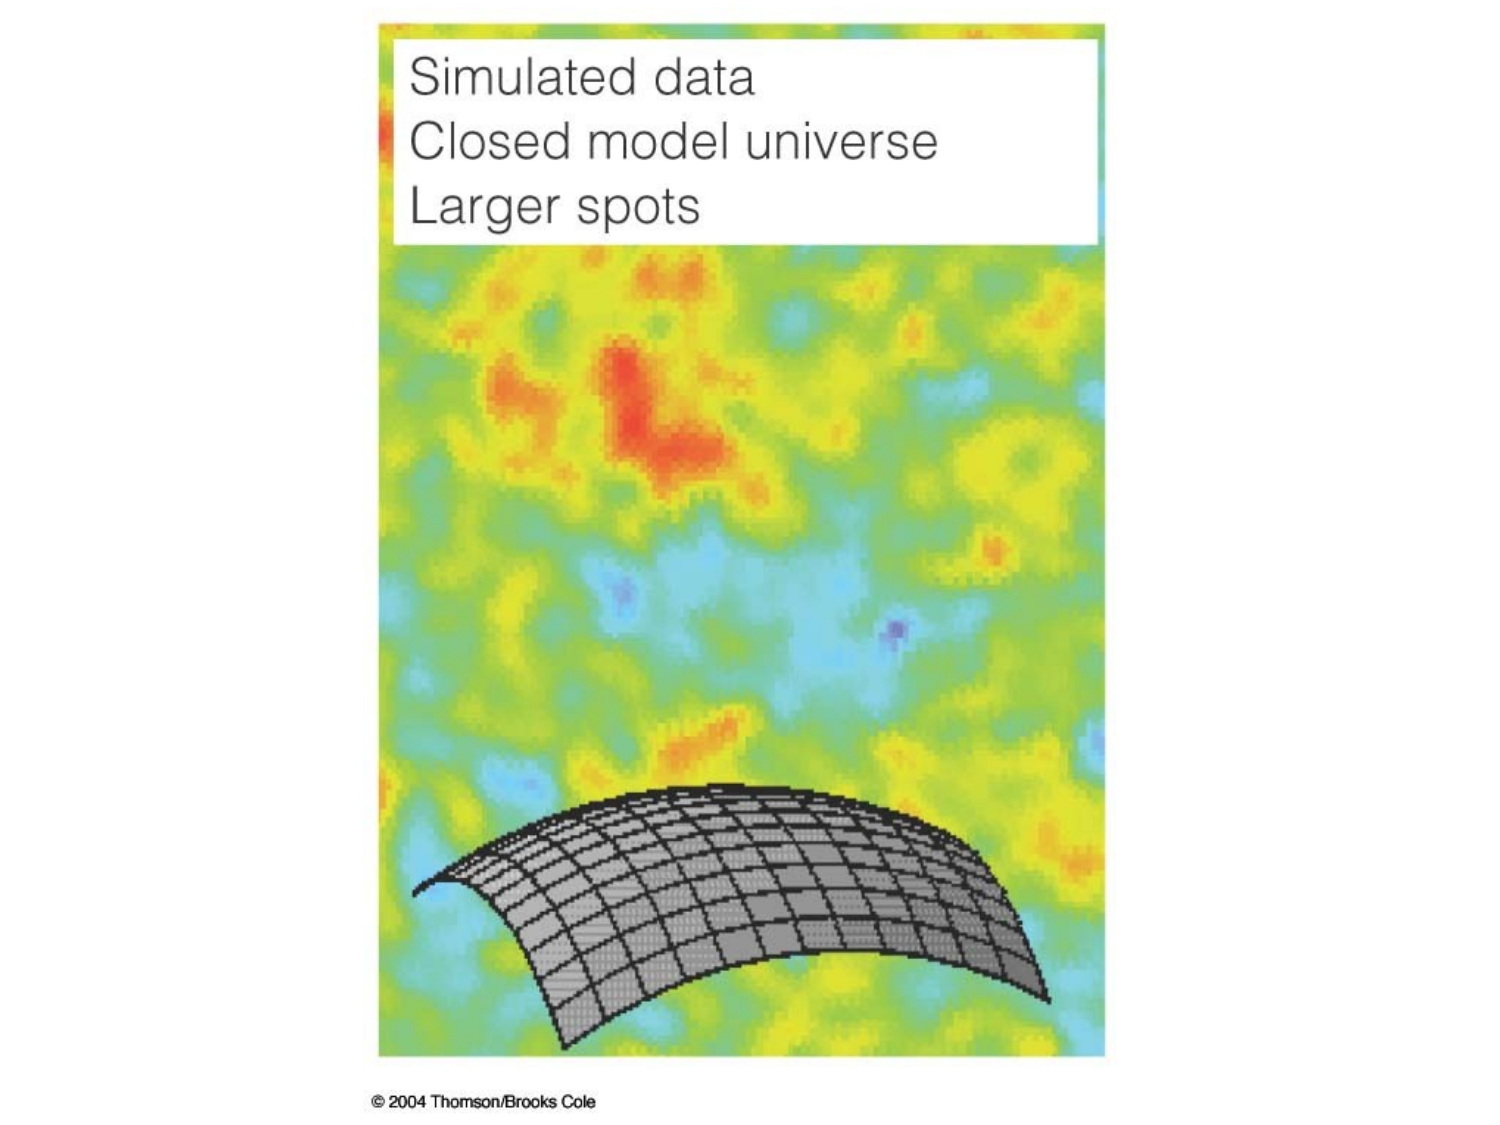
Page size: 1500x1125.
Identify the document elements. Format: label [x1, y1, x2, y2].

picture [363, 7, 1136, 1118]
